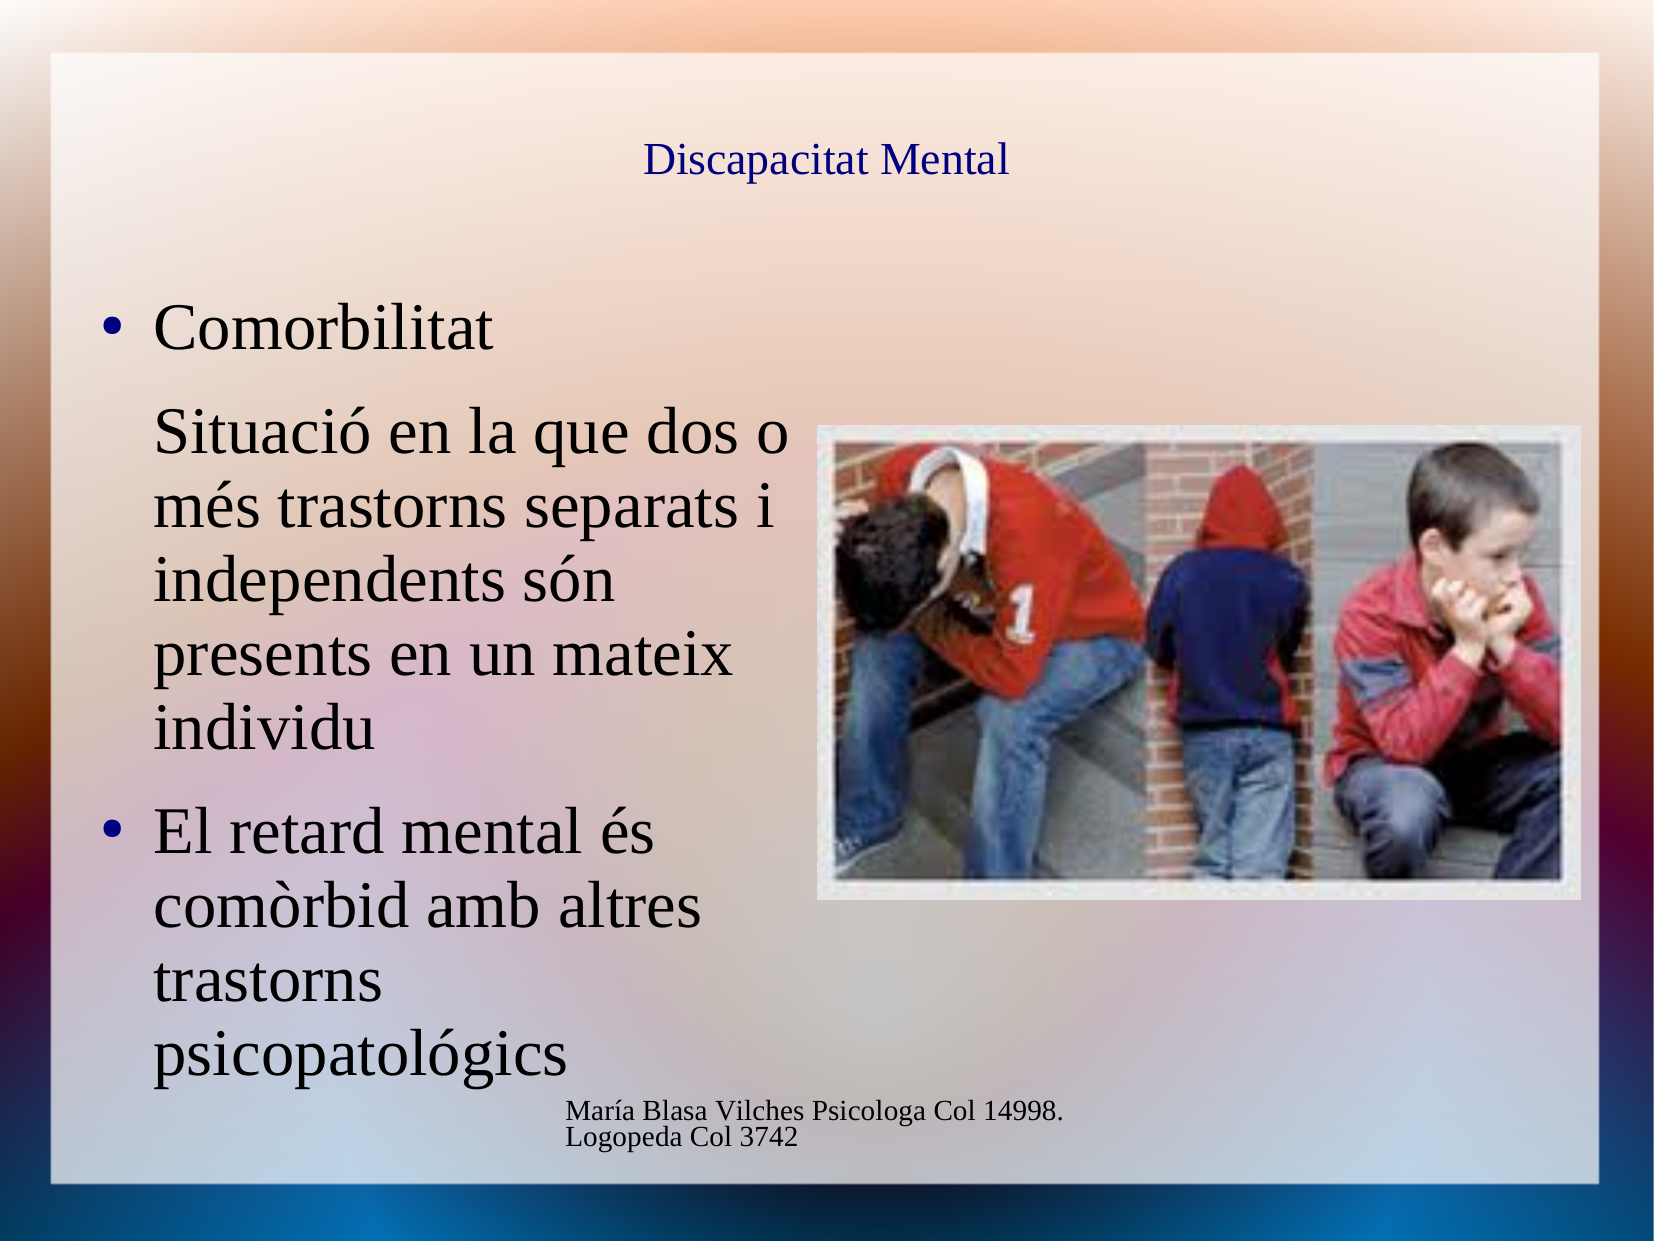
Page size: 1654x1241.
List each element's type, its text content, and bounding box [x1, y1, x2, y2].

picture [0, 0, 1654, 1241]
list Comorbilitat Situació en la que dos o més trastorns separats i independents són presents en un mateix individu El retard mental és comòrbid amb altres trastorns psicopatológics [82, 290, 809, 1109]
title Discapacitat Mental [82, 55, 1571, 263]
